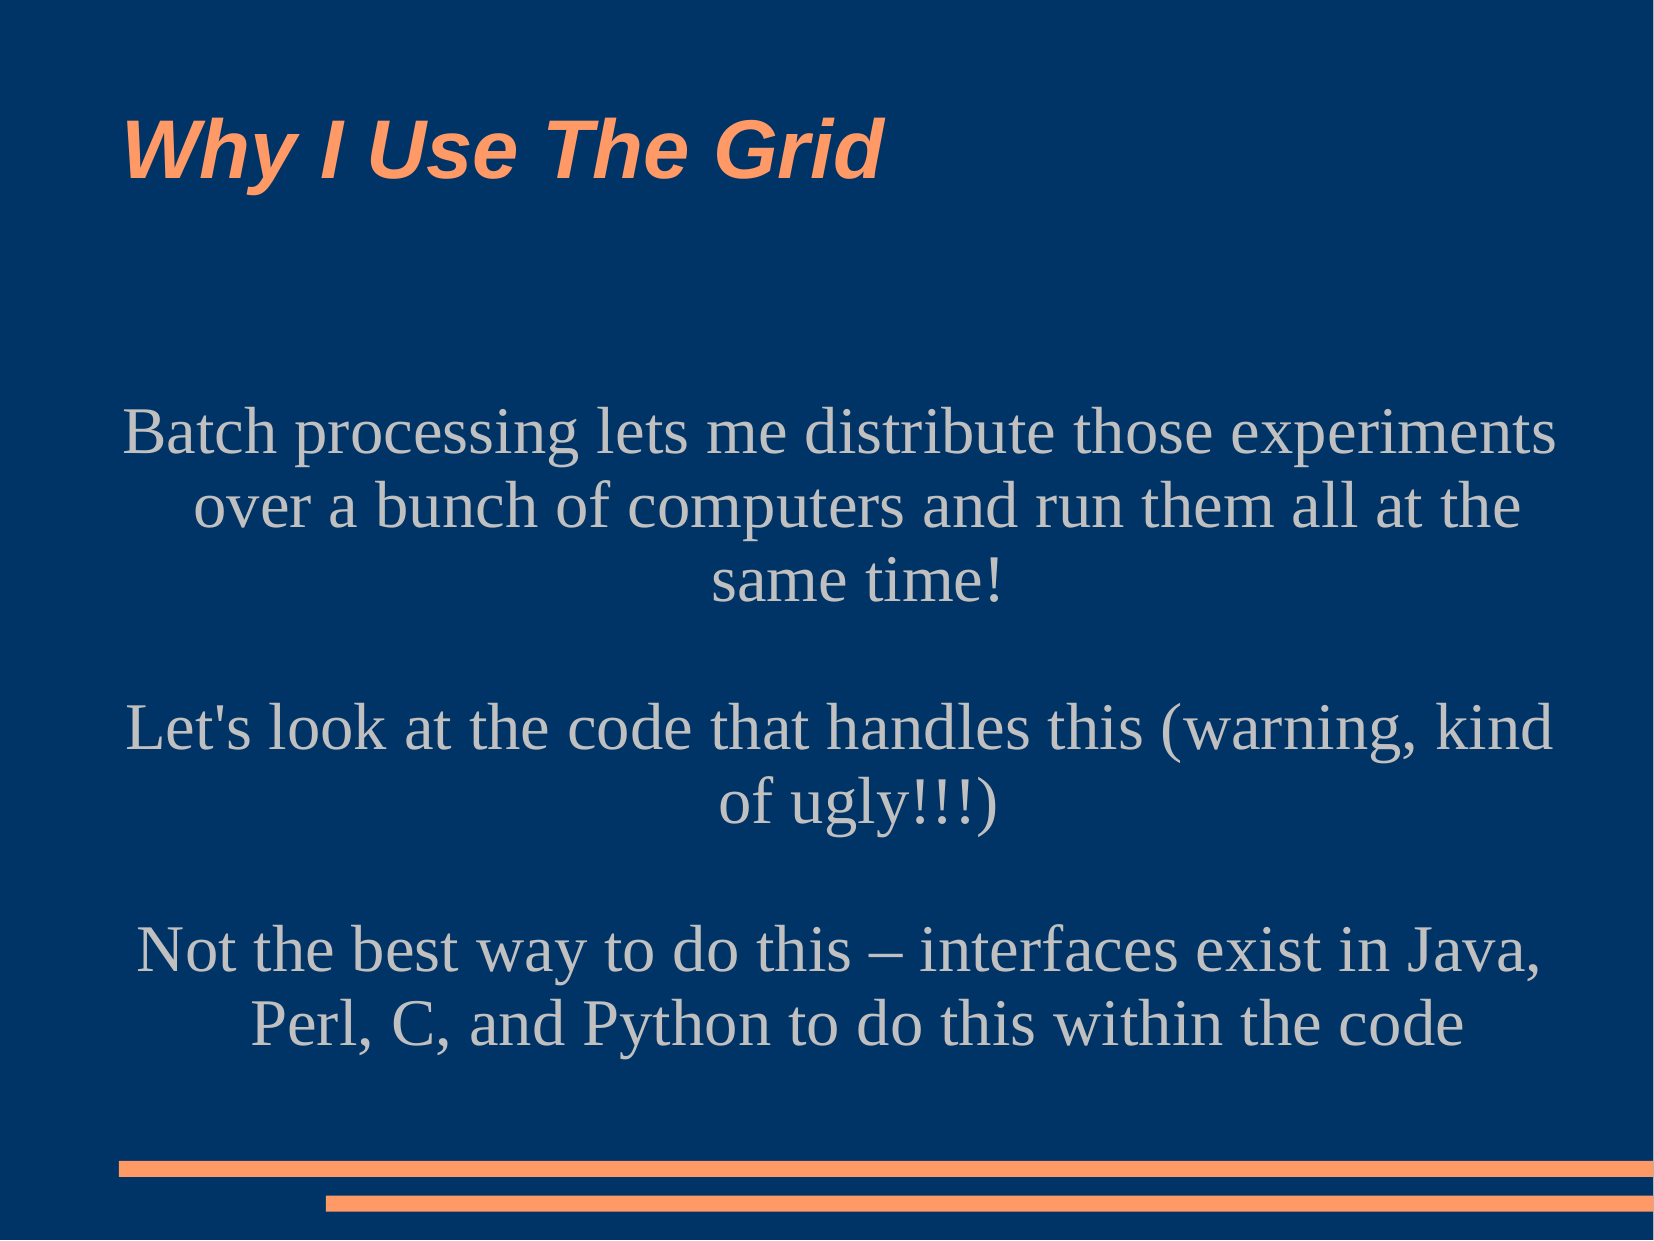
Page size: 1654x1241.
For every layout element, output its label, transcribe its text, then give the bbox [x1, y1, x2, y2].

title Why I Use The Grid [121, 46, 1534, 254]
subtitle Batch processing lets me distribute those experiments over a bunch of computers and run them all at the same time! Let's look at the code that handles this (warning, kind of ugly!!!) Not the best way to do this – interfaces exist in Java, Perl, C, and Python to do this within the code [121, 322, 1561, 1133]
